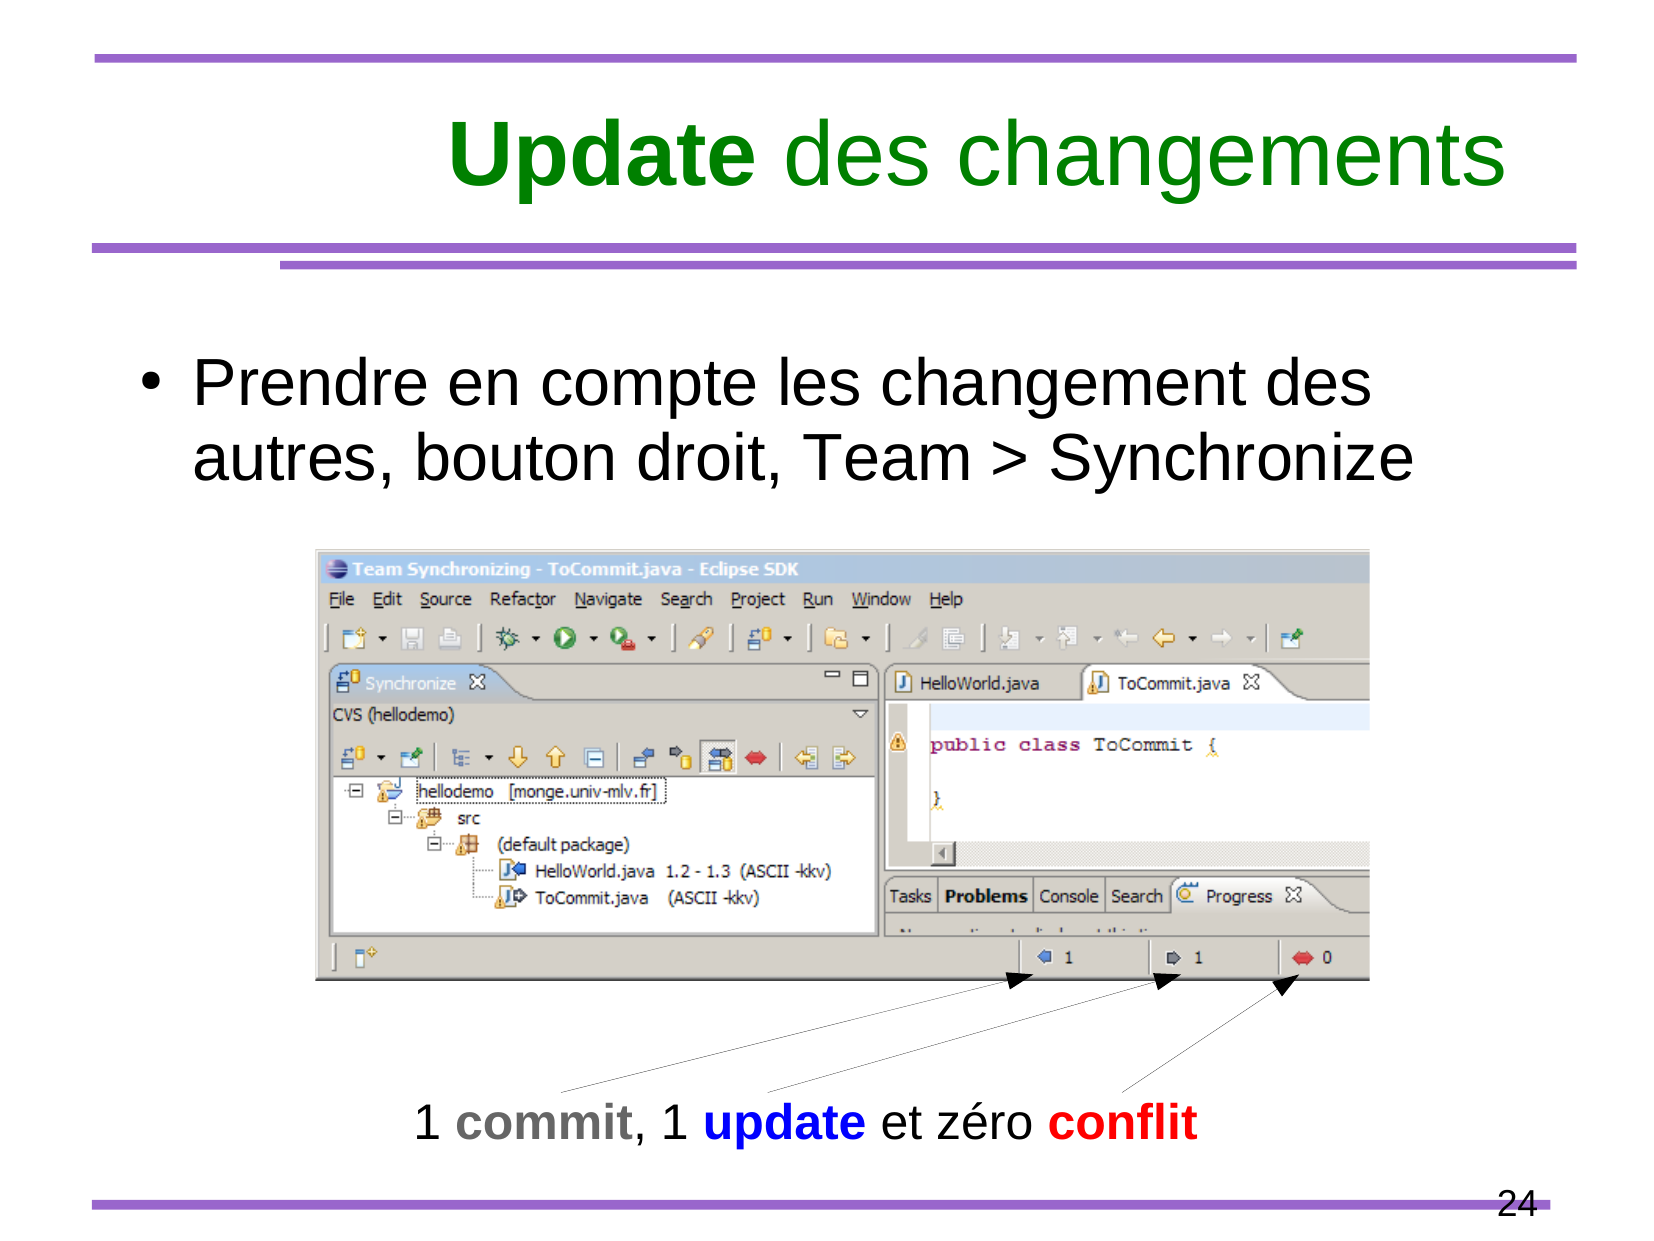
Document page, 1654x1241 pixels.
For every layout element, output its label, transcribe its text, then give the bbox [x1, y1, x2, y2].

title Update des changements [121, 49, 1534, 257]
list Prendre en compte les changement des autres, bouton droit, Team > Synchronize [121, 344, 1534, 495]
picture [315, 549, 1370, 981]
text_box 1 commit, 1 update et zéro conflit [413, 1094, 1197, 1151]
